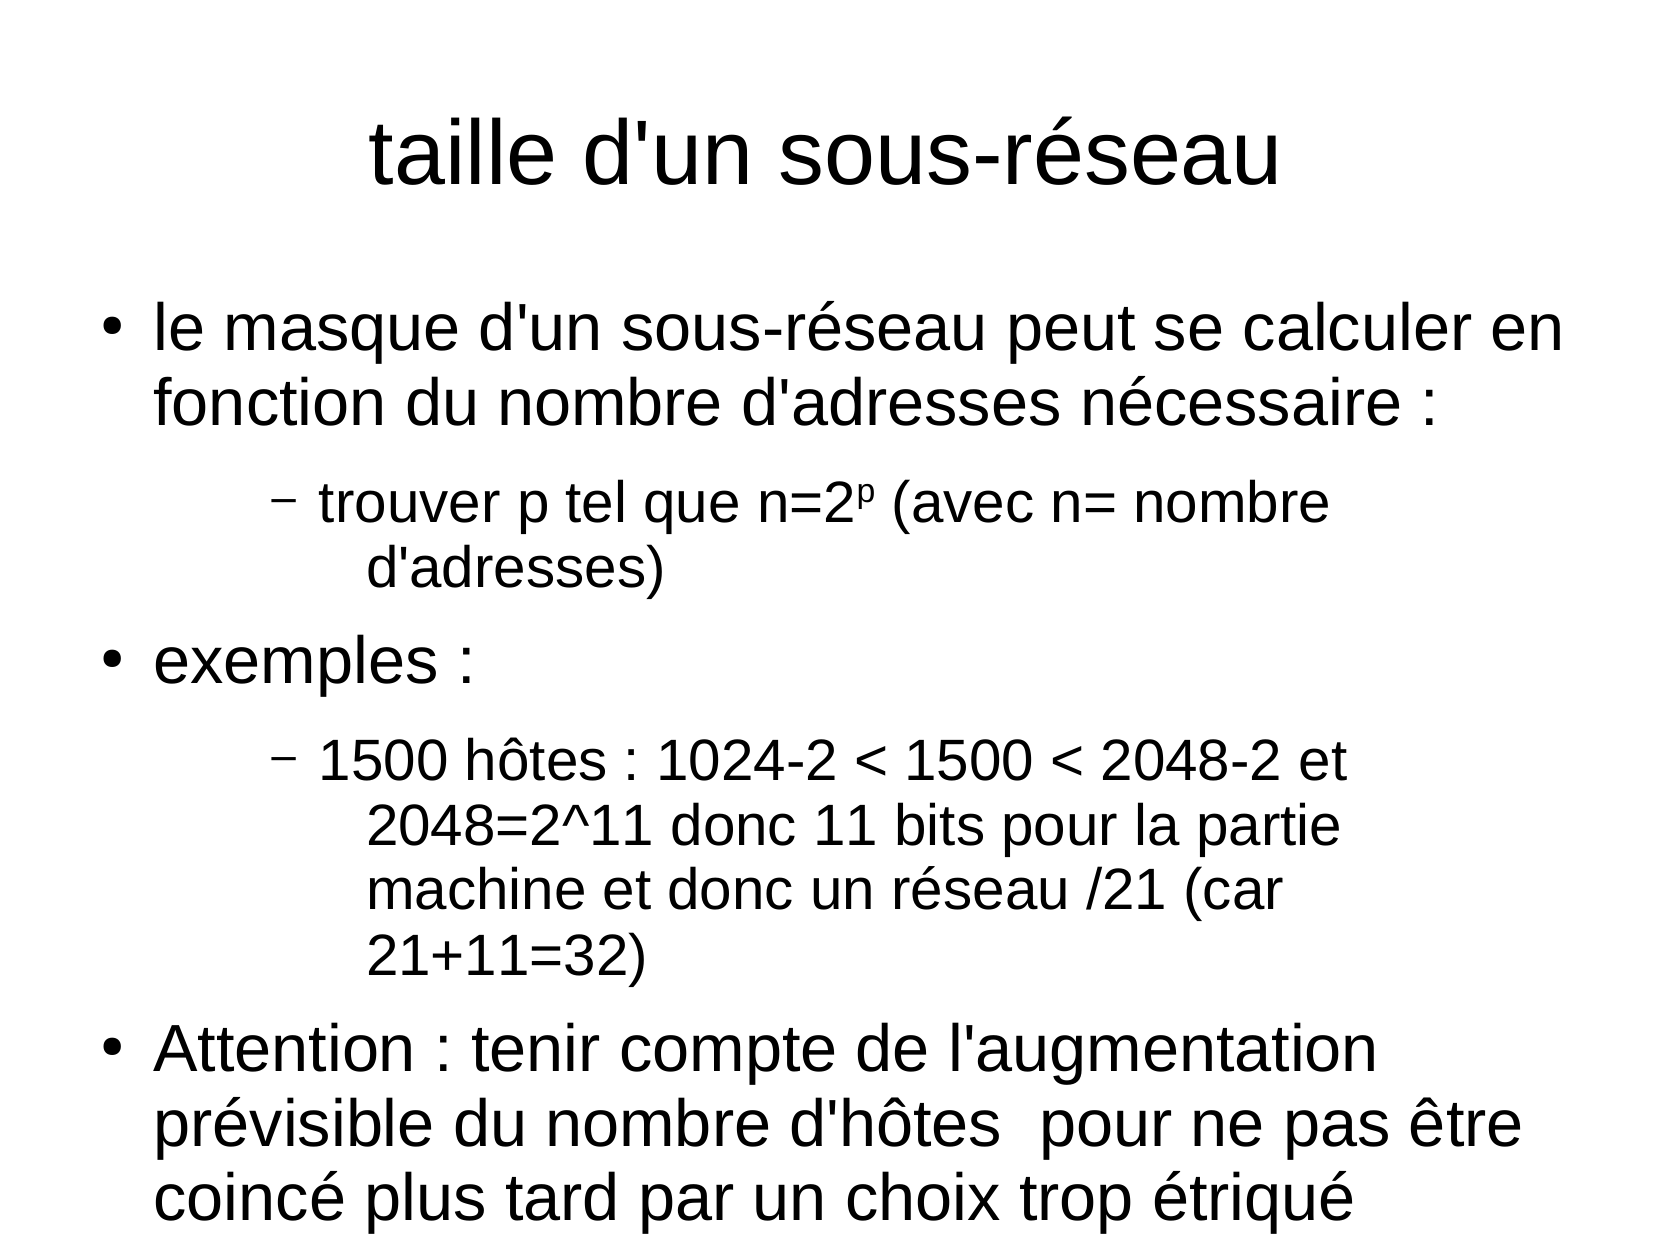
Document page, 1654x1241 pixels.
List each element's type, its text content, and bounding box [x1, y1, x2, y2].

title taille d'un sous-réseau [82, 49, 1571, 257]
list le masque d'un sous-réseau peut se calculer en fonction du nombre d'adresses nécessaire : trouver p tel que n=2p (avec n= nombre d'adresses) exemples : 1500 hôtes : 1024-2 < 1500 < 2048-2 et 2048=2^11 donc 11 bits pour la partie machine et donc un réseau /21 (car 21+11=32) Attention : tenir compte de l'augmentation prévisible du nombre d'hôtes pour ne pas être coincé plus tard par un choix trop étriqué [82, 290, 1571, 1238]
